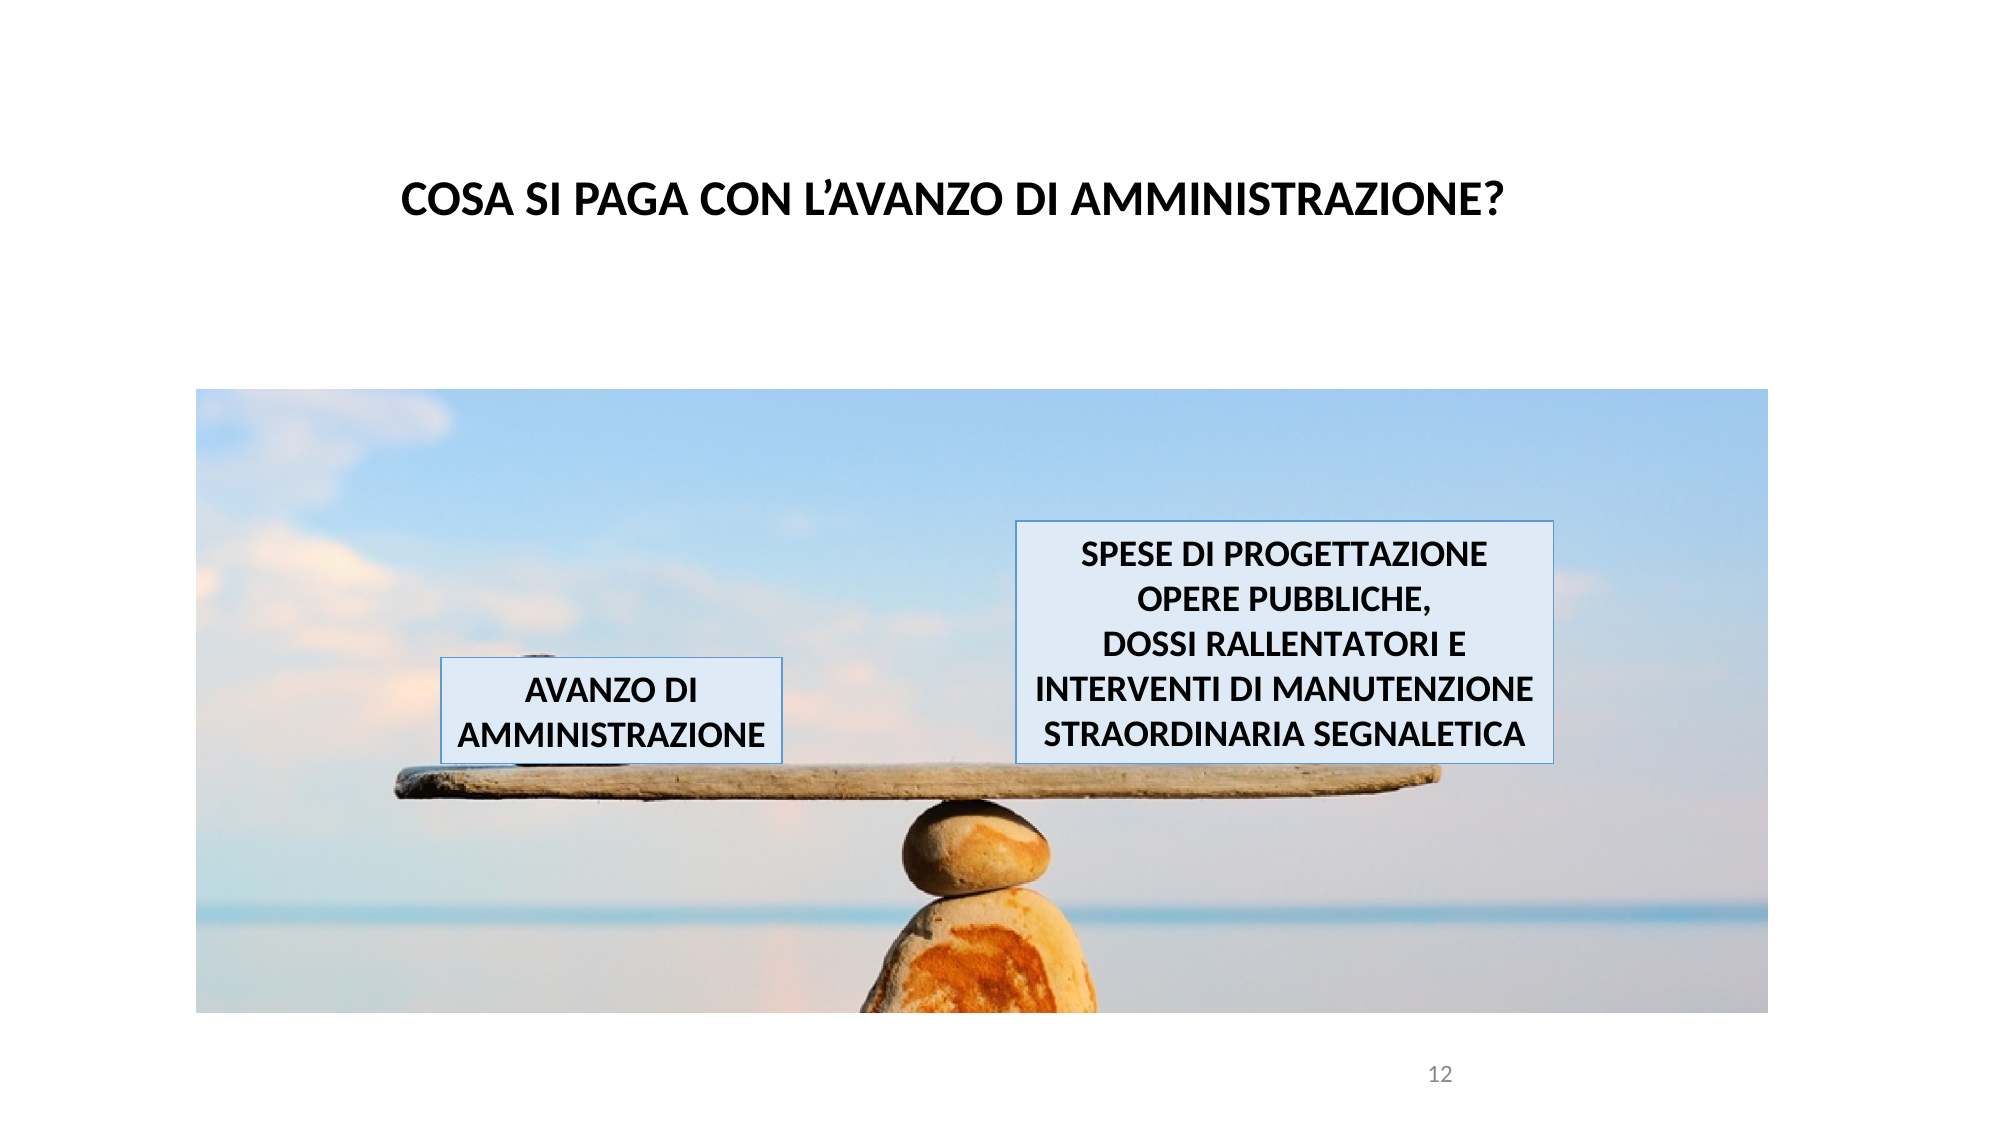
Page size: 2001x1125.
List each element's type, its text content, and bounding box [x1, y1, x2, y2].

text_box SPESE DI PROGETTAZIONE OPERE PUBBLICHE, DOSSI RALLENTATORI E INTERVENTI DI MANUTENZIONE STRAORDINARIA SEGNALETICA [1016, 521, 1554, 764]
text_box AVANZO DI AMMINISTRAZIONE [441, 657, 783, 764]
text_box COSA SI PAGA CON L’AVANZO DI AMMINISTRAZIONE? [385, 157, 1622, 234]
picture [196, 389, 1768, 1013]
text_box [1412, 1042, 1863, 1103]
